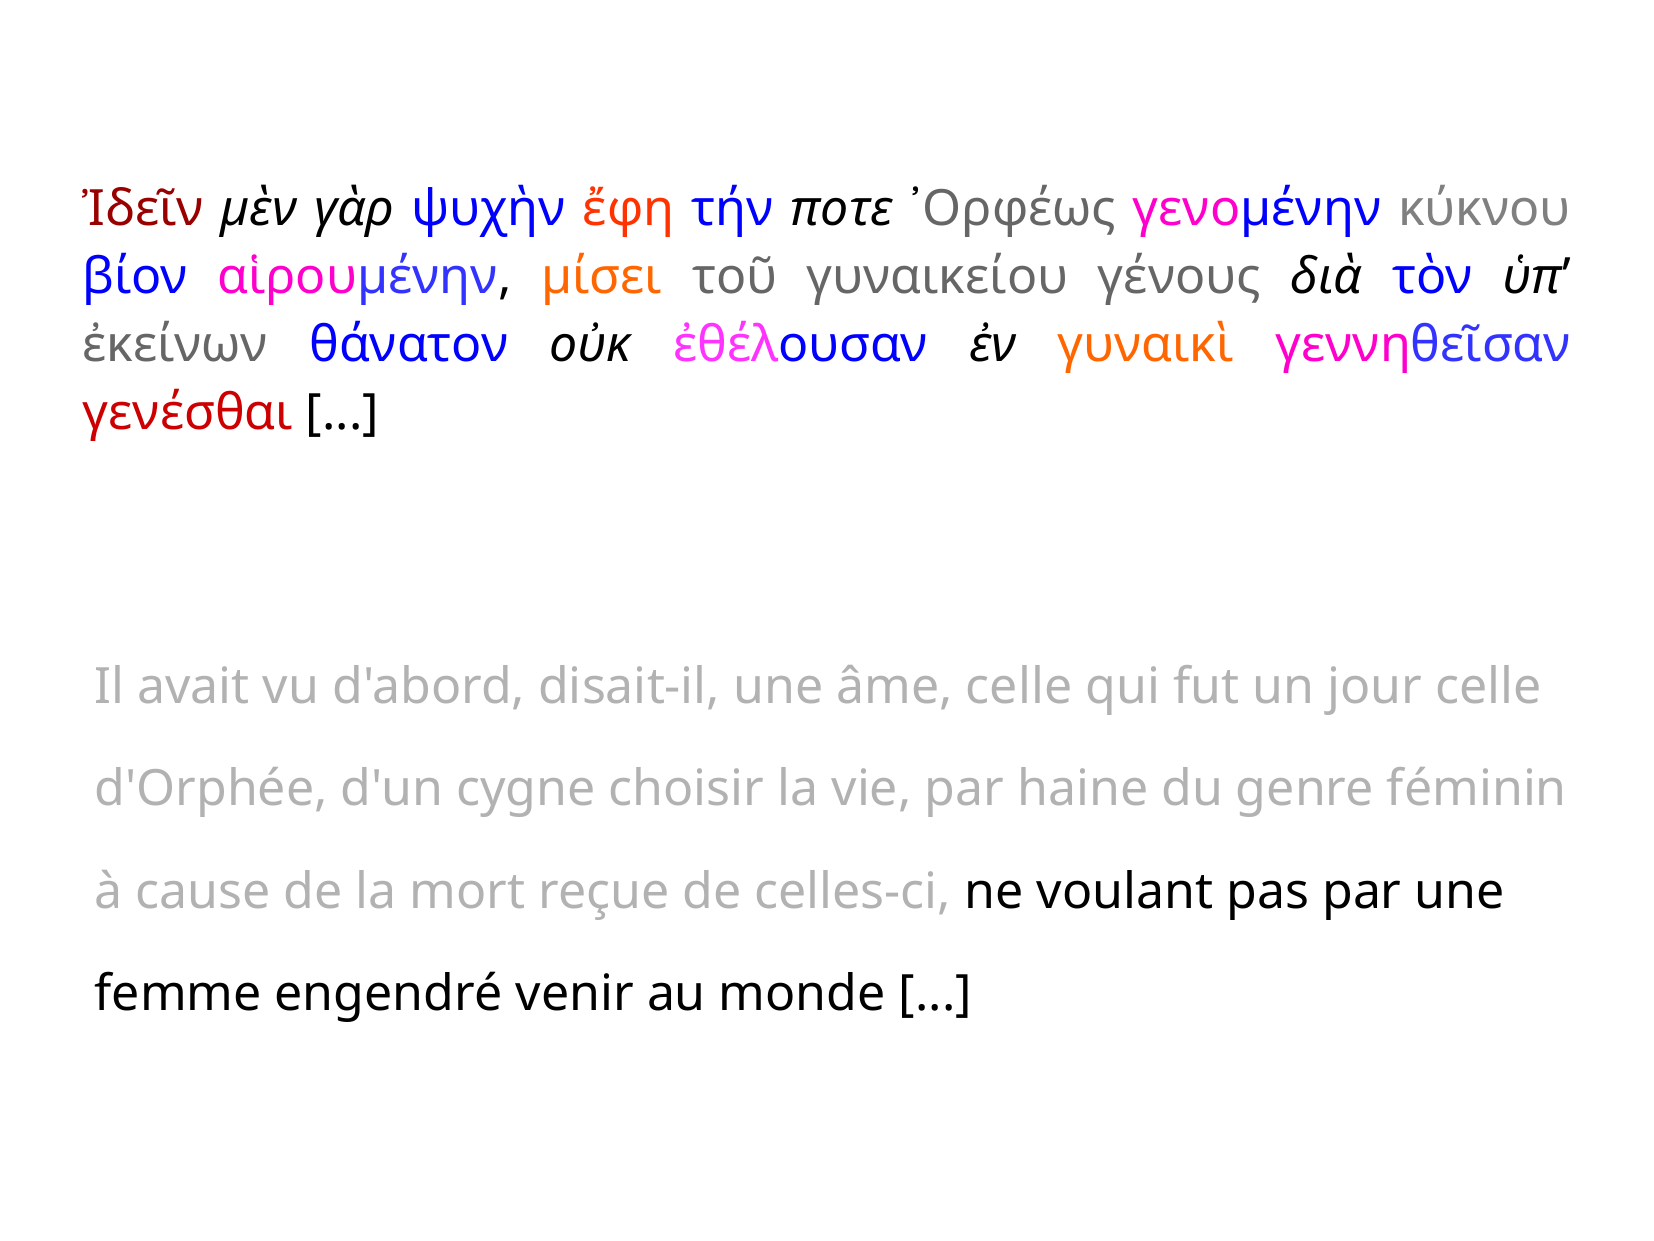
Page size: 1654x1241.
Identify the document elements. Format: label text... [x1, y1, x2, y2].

list Il avait vu d'abord, disait-il, une âme, celle qui fut un jour celle d'Orphée, d'un cygne choisir la vie, par haine du genre féminin à cause de la mort reçue de celles-ci, ne voulant pas par une femme engendré venir au monde [...] [94, 615, 1583, 1146]
title Ἰδεῖν μὲν γὰρ ψυχὴν ἔφη τήν ποτε ᾿Ορφέως γενομένην κύκνου βίον αἱρουμένην, μίσει τοῦ γυναικείου γένους διὰ τὸν ὑπ’ ἐκείνων θάνατον οὐκ ἐθέλουσαν ἐν γυναικὶ γεννηθεῖσαν γενέσθαι [...] [82, 49, 1571, 567]
